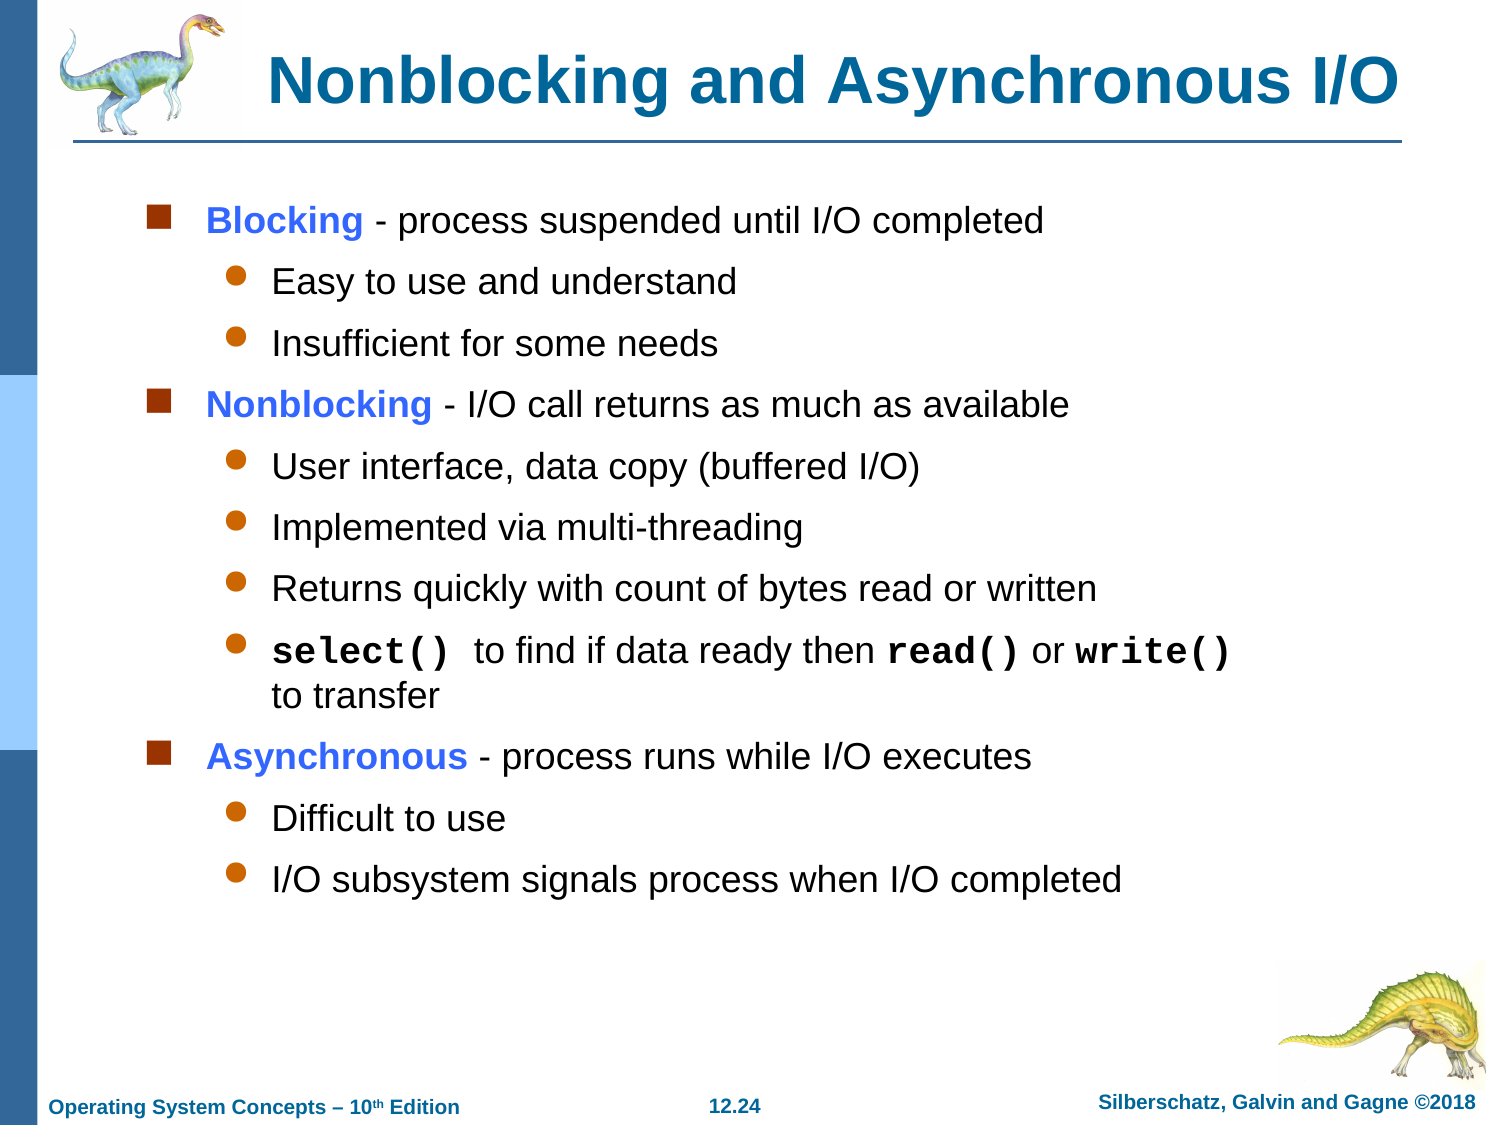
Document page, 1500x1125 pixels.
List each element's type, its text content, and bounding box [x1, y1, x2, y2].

picture [1415, 1094, 1423, 1099]
list Blocking - process suspended until I/O completed Easy to use and understand Insufficient for some needs Nonblocking - I/O call returns as much as available User interface, data copy (buffered I/O) Implemented via multi-threading Returns quickly with count of bytes read or written select() to find if data ready then read() or write() to transfer Asynchronous - process runs while I/O executes Difficult to use I/O subsystem signals process when I/O completed [134, 188, 1263, 932]
picture [1275, 959, 1486, 1090]
picture [46, 0, 243, 149]
title Nonblocking and Asynchronous I/O [194, 29, 1475, 125]
